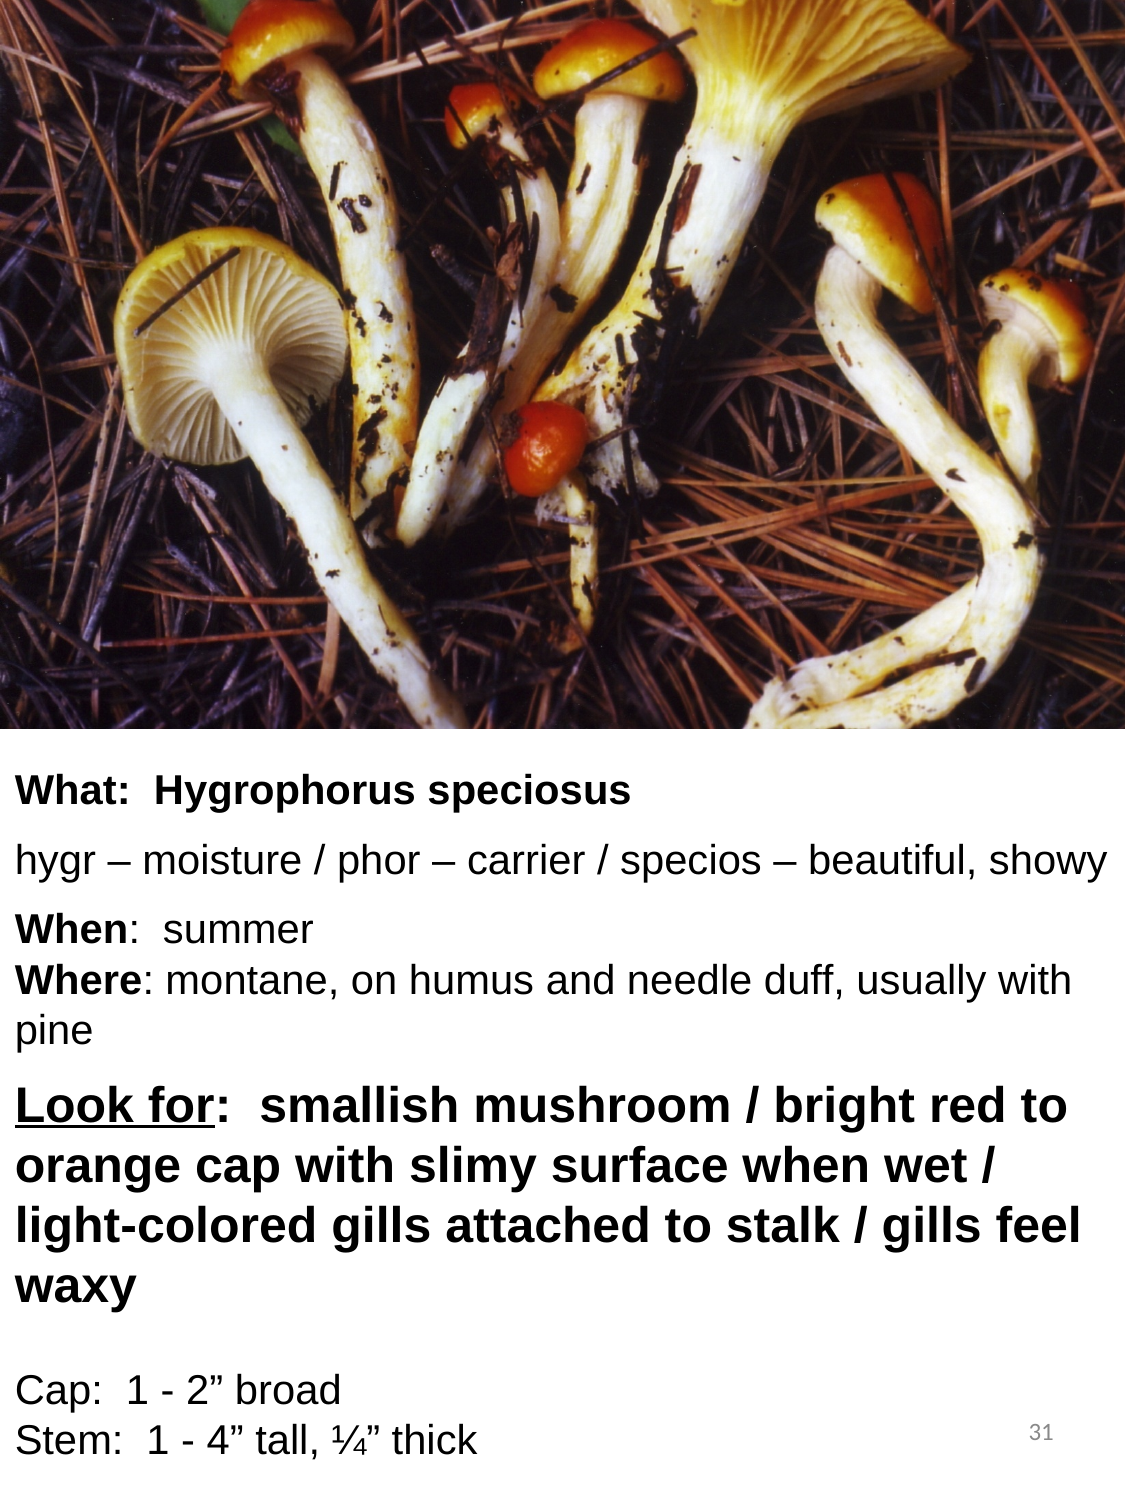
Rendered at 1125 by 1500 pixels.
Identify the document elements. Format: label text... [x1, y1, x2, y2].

text_box What: Hygrophorus speciosus hygr – moisture / phor – carrier / specios – beautiful, showy When: summer Where: montane, on humus and needle duff, usually with pine Look for: smallish mushroom / bright red to orange cap with slimy surface when wet / light-colored gills attached to stalk / gills feel waxy Cap: 1 - 2” broad Stem: 1 - 4” tall, ¼” thick [0, 754, 1125, 1471]
picture [0, 0, 1125, 729]
